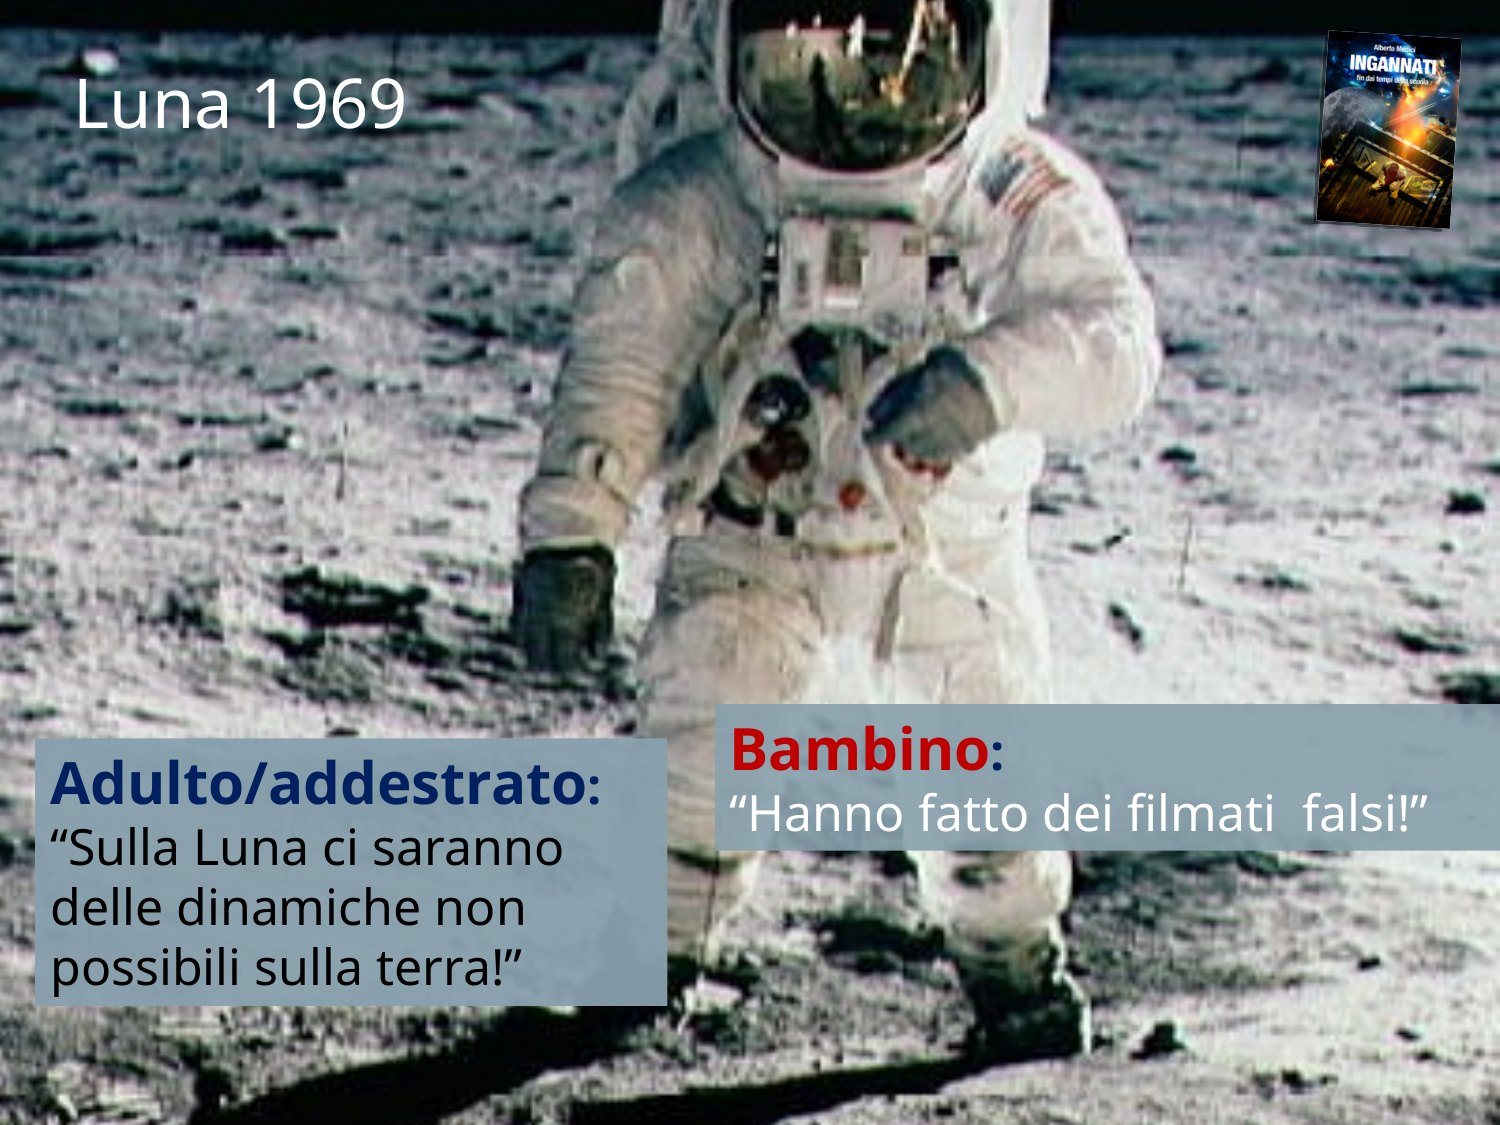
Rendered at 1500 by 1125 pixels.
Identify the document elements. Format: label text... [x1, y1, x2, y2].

text_box Adulto/addestrato: “Sulla Luna ci saranno delle dinamiche non possibili sulla terra!” [35, 738, 668, 1006]
text_box Bambino: “Hanno fatto dei filmati falsi!” [714, 704, 1500, 851]
picture [0, 0, 1500, 1125]
title Luna 1969 [58, 46, 1322, 150]
